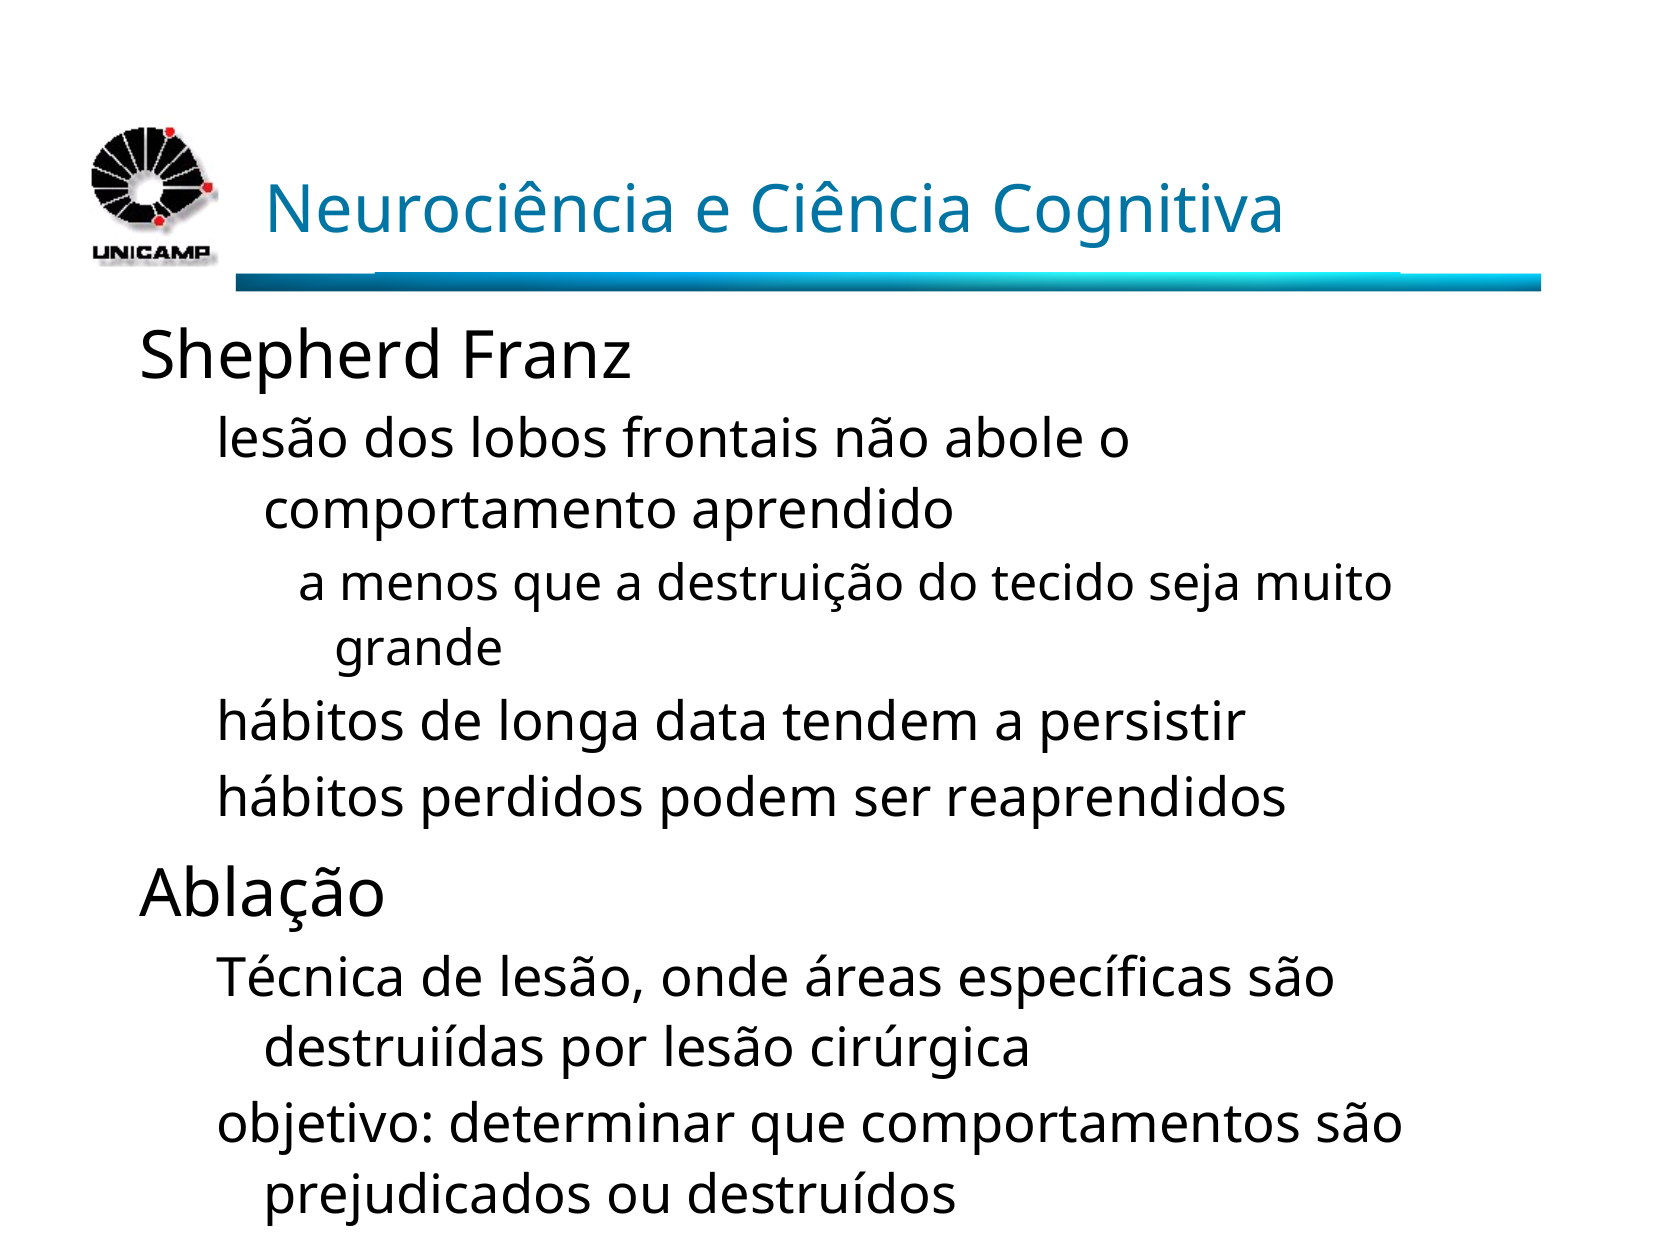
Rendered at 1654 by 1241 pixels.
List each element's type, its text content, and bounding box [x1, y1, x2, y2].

picture [125, 272, 1654, 295]
list Shepherd Franz lesão dos lobos frontais não abole o comportamento aprendido a menos que a destruição do tecido seja muito grande hábitos de longa data tendem a persistir hábitos perdidos podem ser reaprendidos Ablação Técnica de lesão, onde áreas específicas são destruiídas por lesão cirúrgica objetivo: determinar que comportamentos são prejudicados ou destruídos [121, 309, 1534, 1182]
title Neurociência e Ciência Cognitiva [264, 42, 1534, 250]
